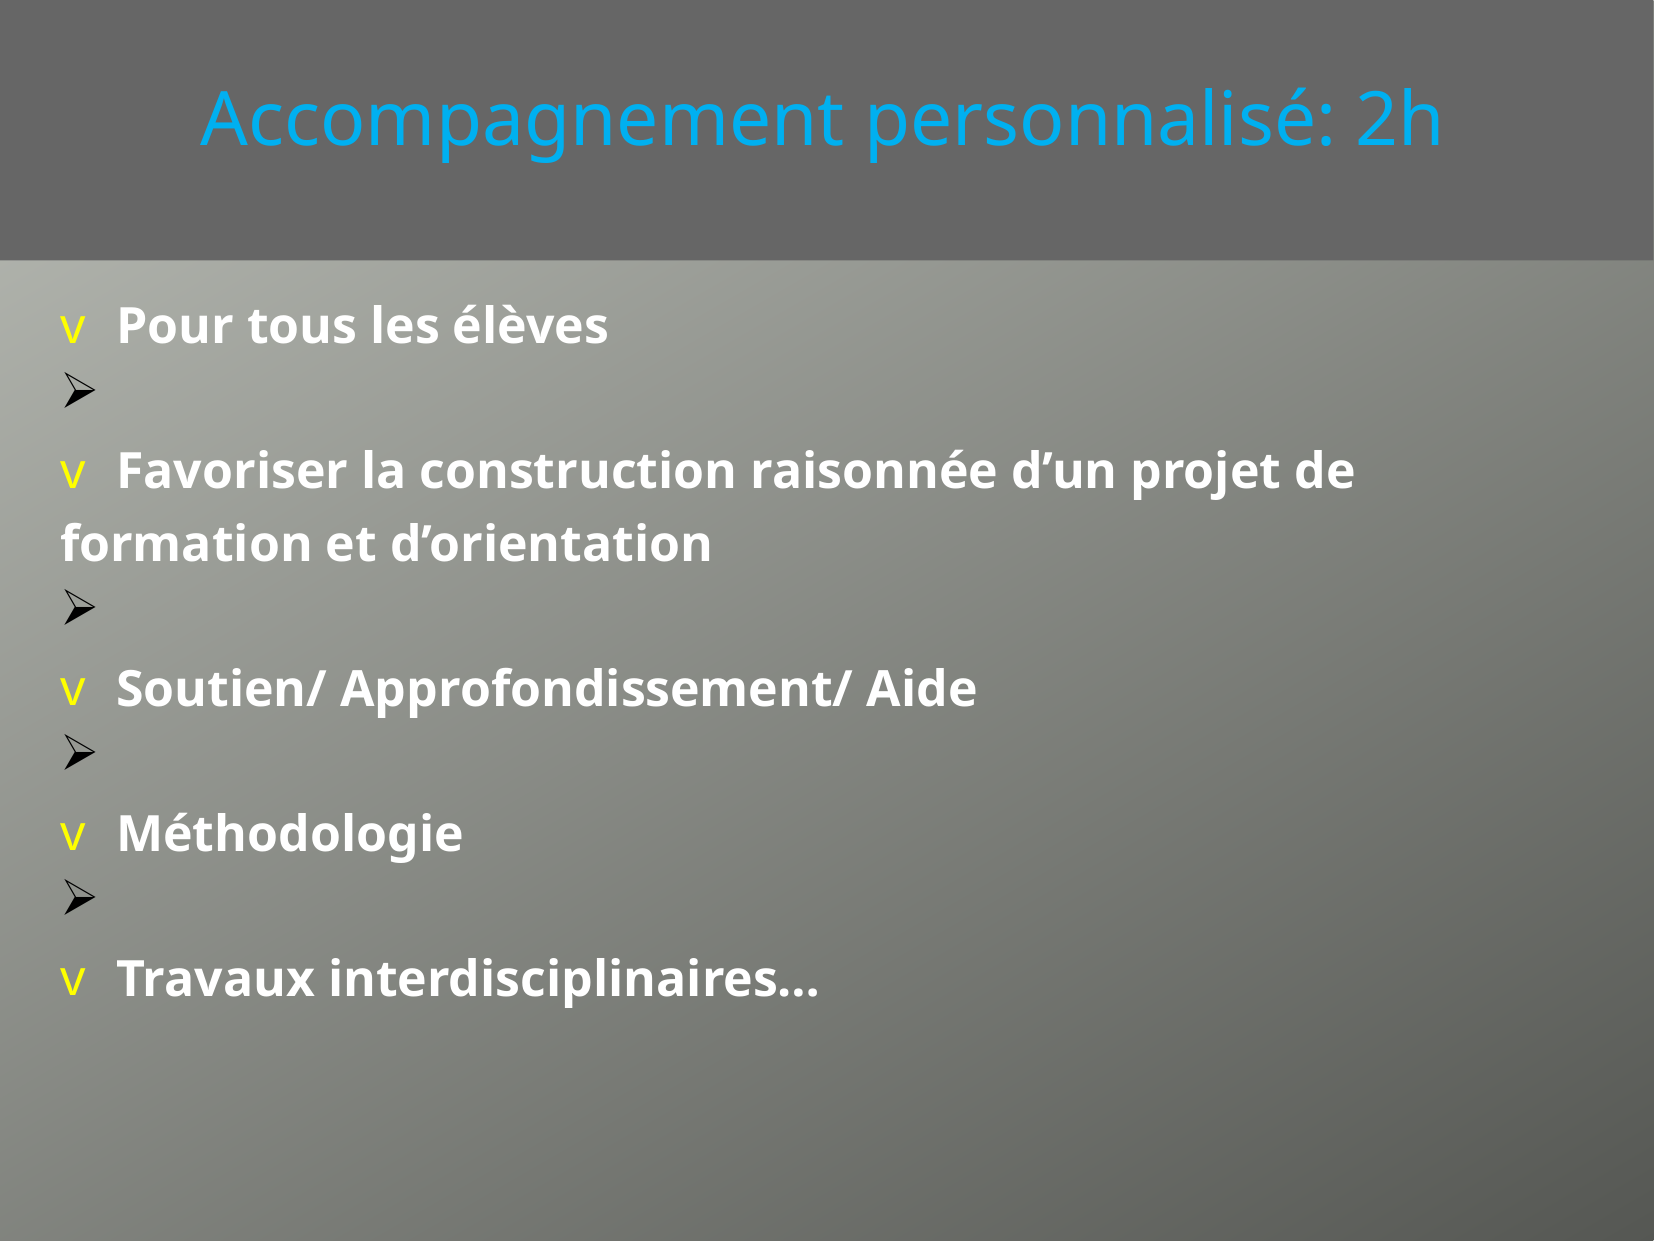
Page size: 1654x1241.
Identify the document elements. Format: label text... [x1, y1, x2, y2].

text_box [0, 0, 1654, 261]
text_box Accompagnement personnalisé: 2h [97, 52, 1550, 180]
text_box Pour tous les élèves Favoriser la construction raisonnée d’un projet de formation et d’orientation Soutien/ Approfondissement/ Aide Méthodologie Travaux interdisciplinaires… [45, 286, 1602, 1075]
